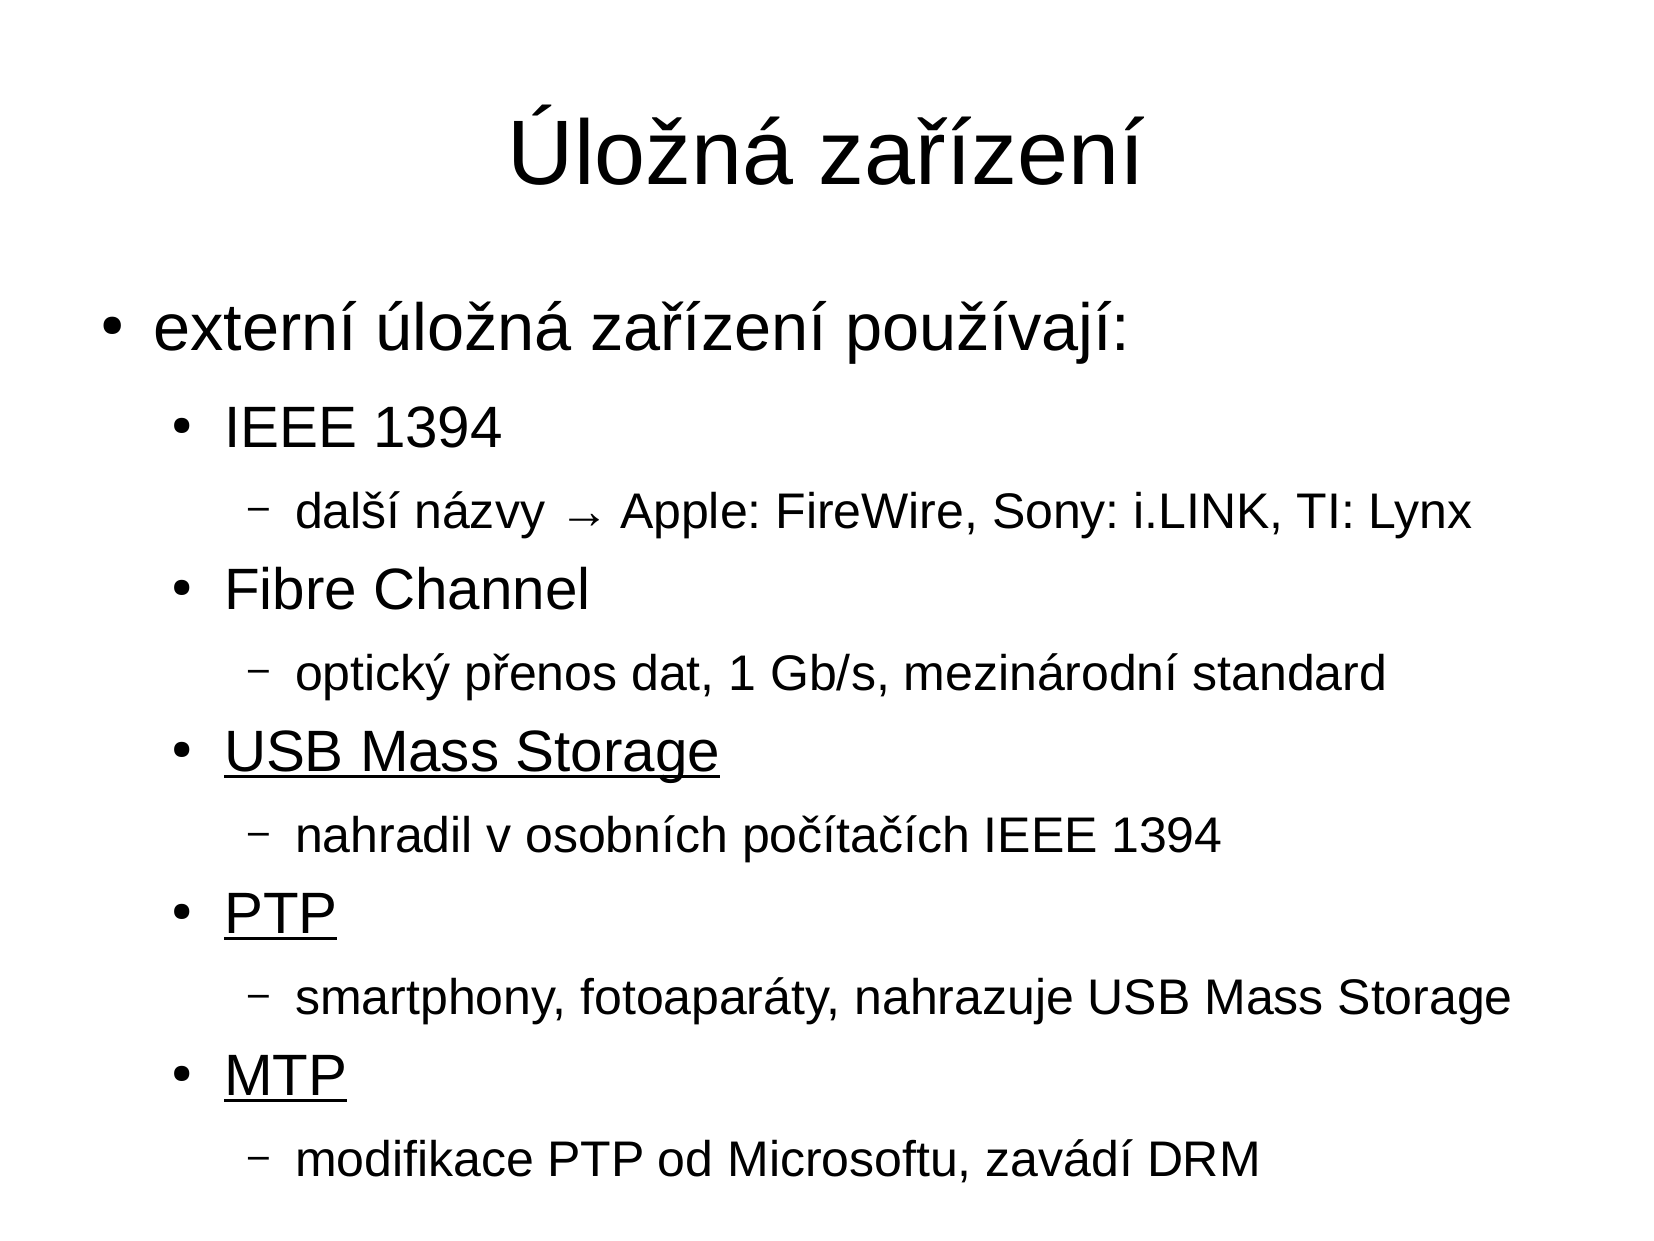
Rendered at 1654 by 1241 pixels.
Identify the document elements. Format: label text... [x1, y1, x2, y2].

list externí úložná zařízení používají: IEEE 1394 další názvy → Apple: FireWire, Sony: i.LINK, TI: Lynx Fibre Channel optický přenos dat, 1 Gb/s, mezinárodní standard USB Mass Storage nahradil v osobních počítačích IEEE 1394 PTP smartphony, fotoaparáty, nahrazuje USB Mass Storage MTP modifikace PTP od Microsoftu, zavádí DRM [82, 290, 1571, 1193]
title Úložná zařízení [82, 49, 1571, 257]
